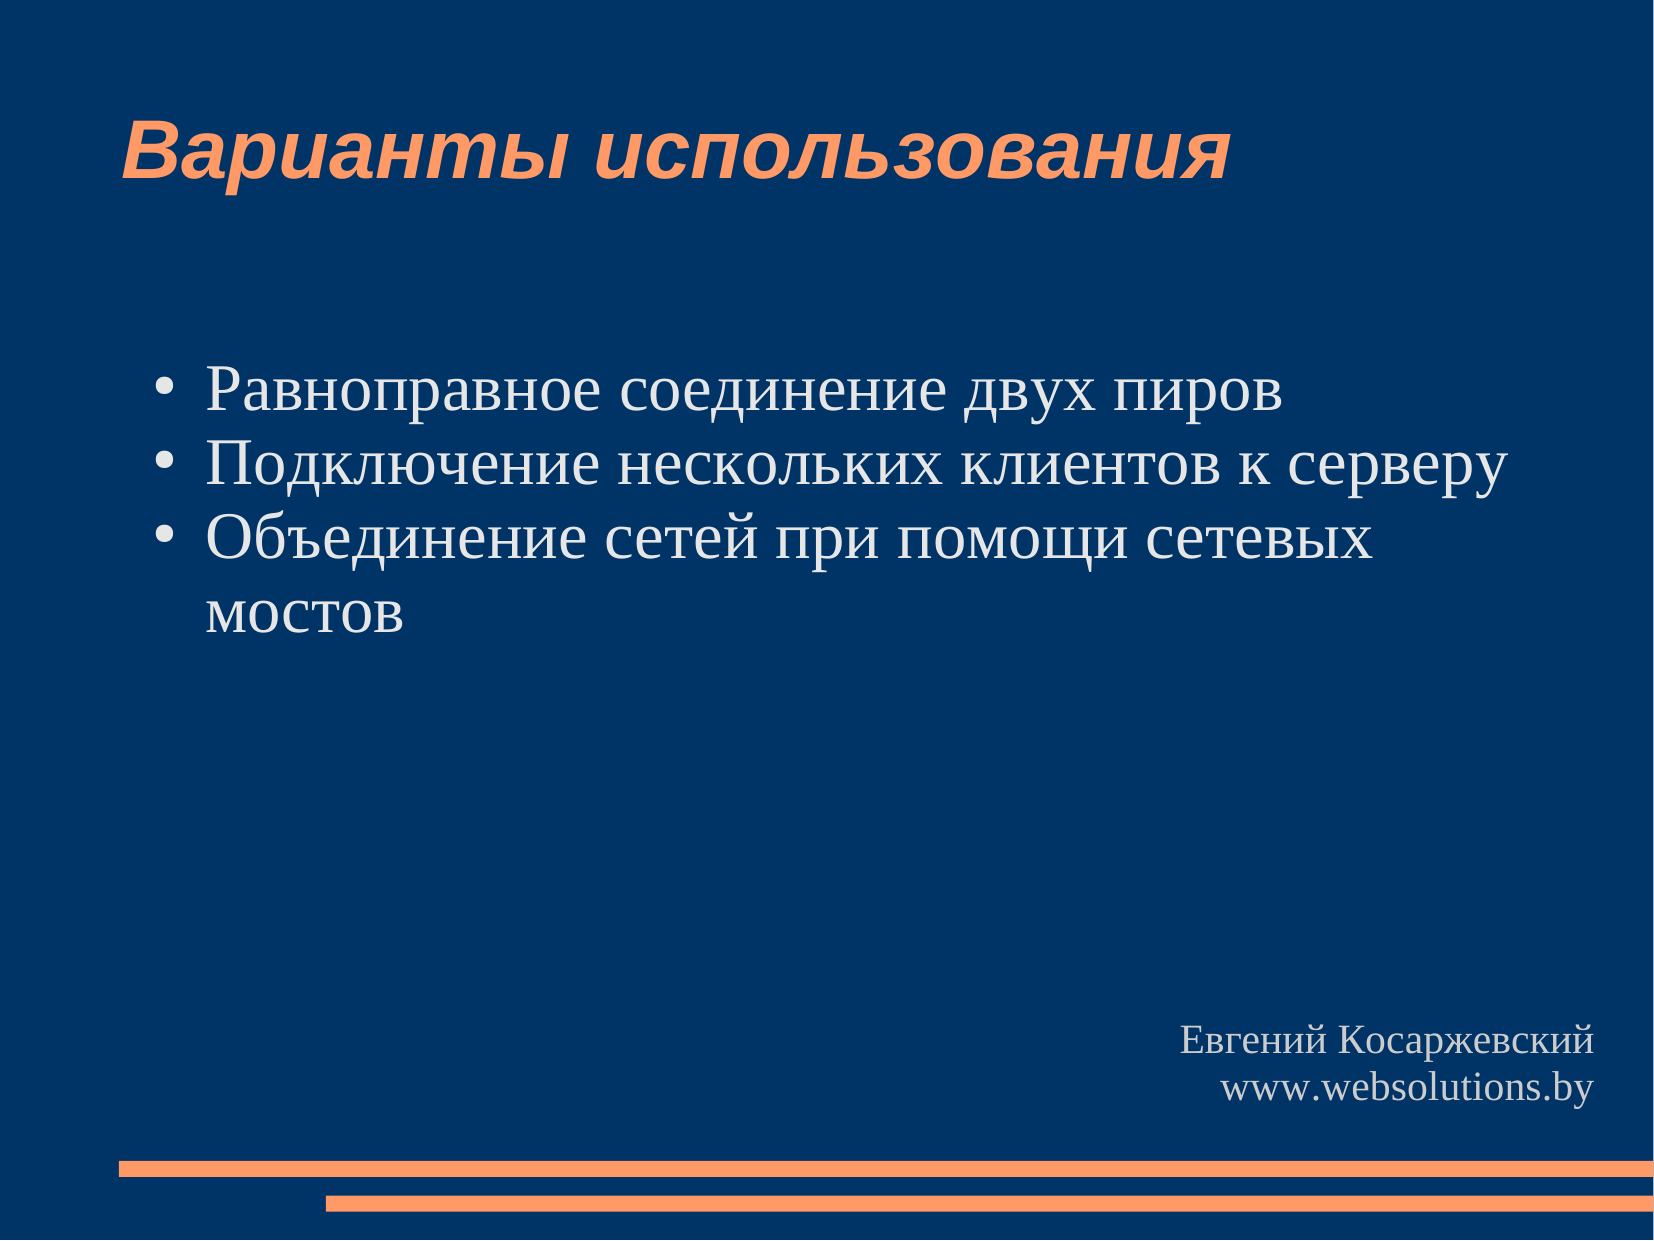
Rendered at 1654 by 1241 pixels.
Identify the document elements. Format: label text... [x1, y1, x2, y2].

title Варианты использования [121, 46, 1534, 254]
list Равноправное соединение двух пиров Подключение нескольких клиентов к серверу Объединение сетей при помощи сетевых мостов [134, 350, 1516, 1133]
text_box Евгений Косаржевский www.websolutions.by [1003, 974, 1595, 1152]
